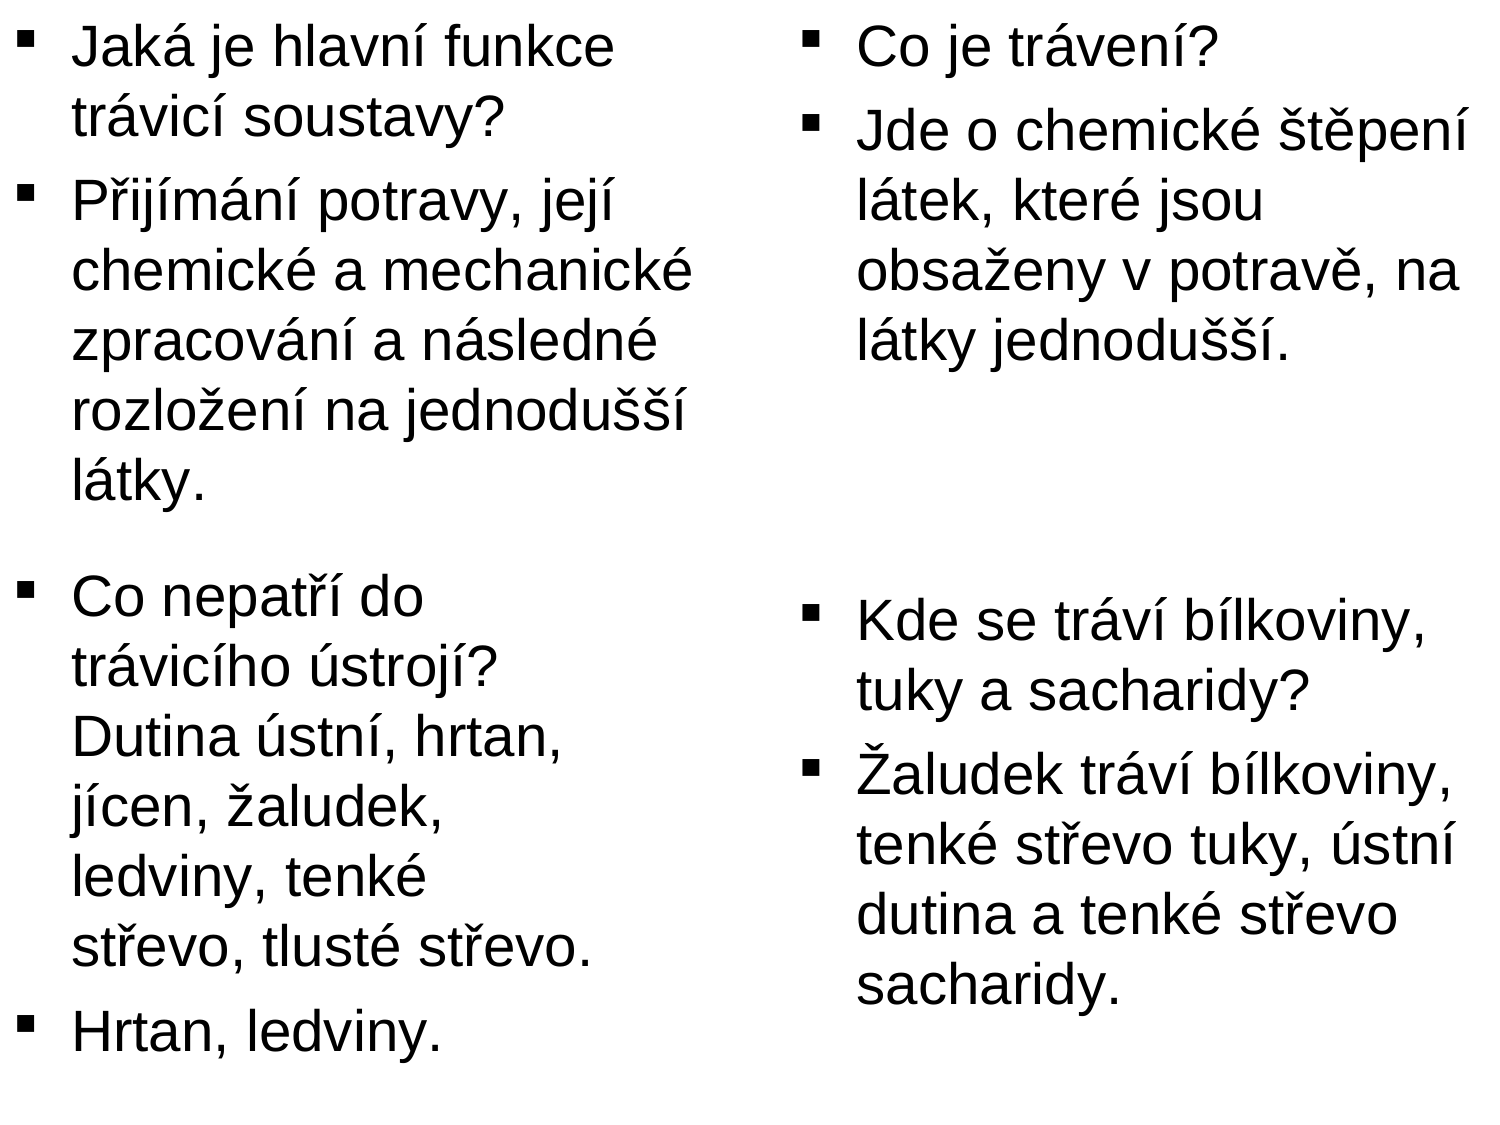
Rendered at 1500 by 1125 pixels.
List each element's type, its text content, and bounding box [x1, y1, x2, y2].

text_box Kde se tráví bílkoviny, tuky a sacharidy? Žaludek tráví bílkoviny, tenké střevo tuky, ústní dutina a tenké střevo sacharidy. [785, 574, 1500, 813]
text_box Jaká je hlavní funkce trávicí soustavy? Přijímání potravy, její chemické a mechanické zpracování a následné rozložení na jednodušší látky. [0, 0, 739, 179]
text_box Co nepatří do trávicího ústrojí? Dutina ústní, hrtan, jícen, žaludek, ledviny, tenké střevo, tlusté střevo. Hrtan, ledviny. [0, 550, 621, 730]
text_box Co je trávení? Jde o chemické štěpení látek, které jsou obsaženy v potravě, na látky jednodušší. [785, 0, 1500, 179]
